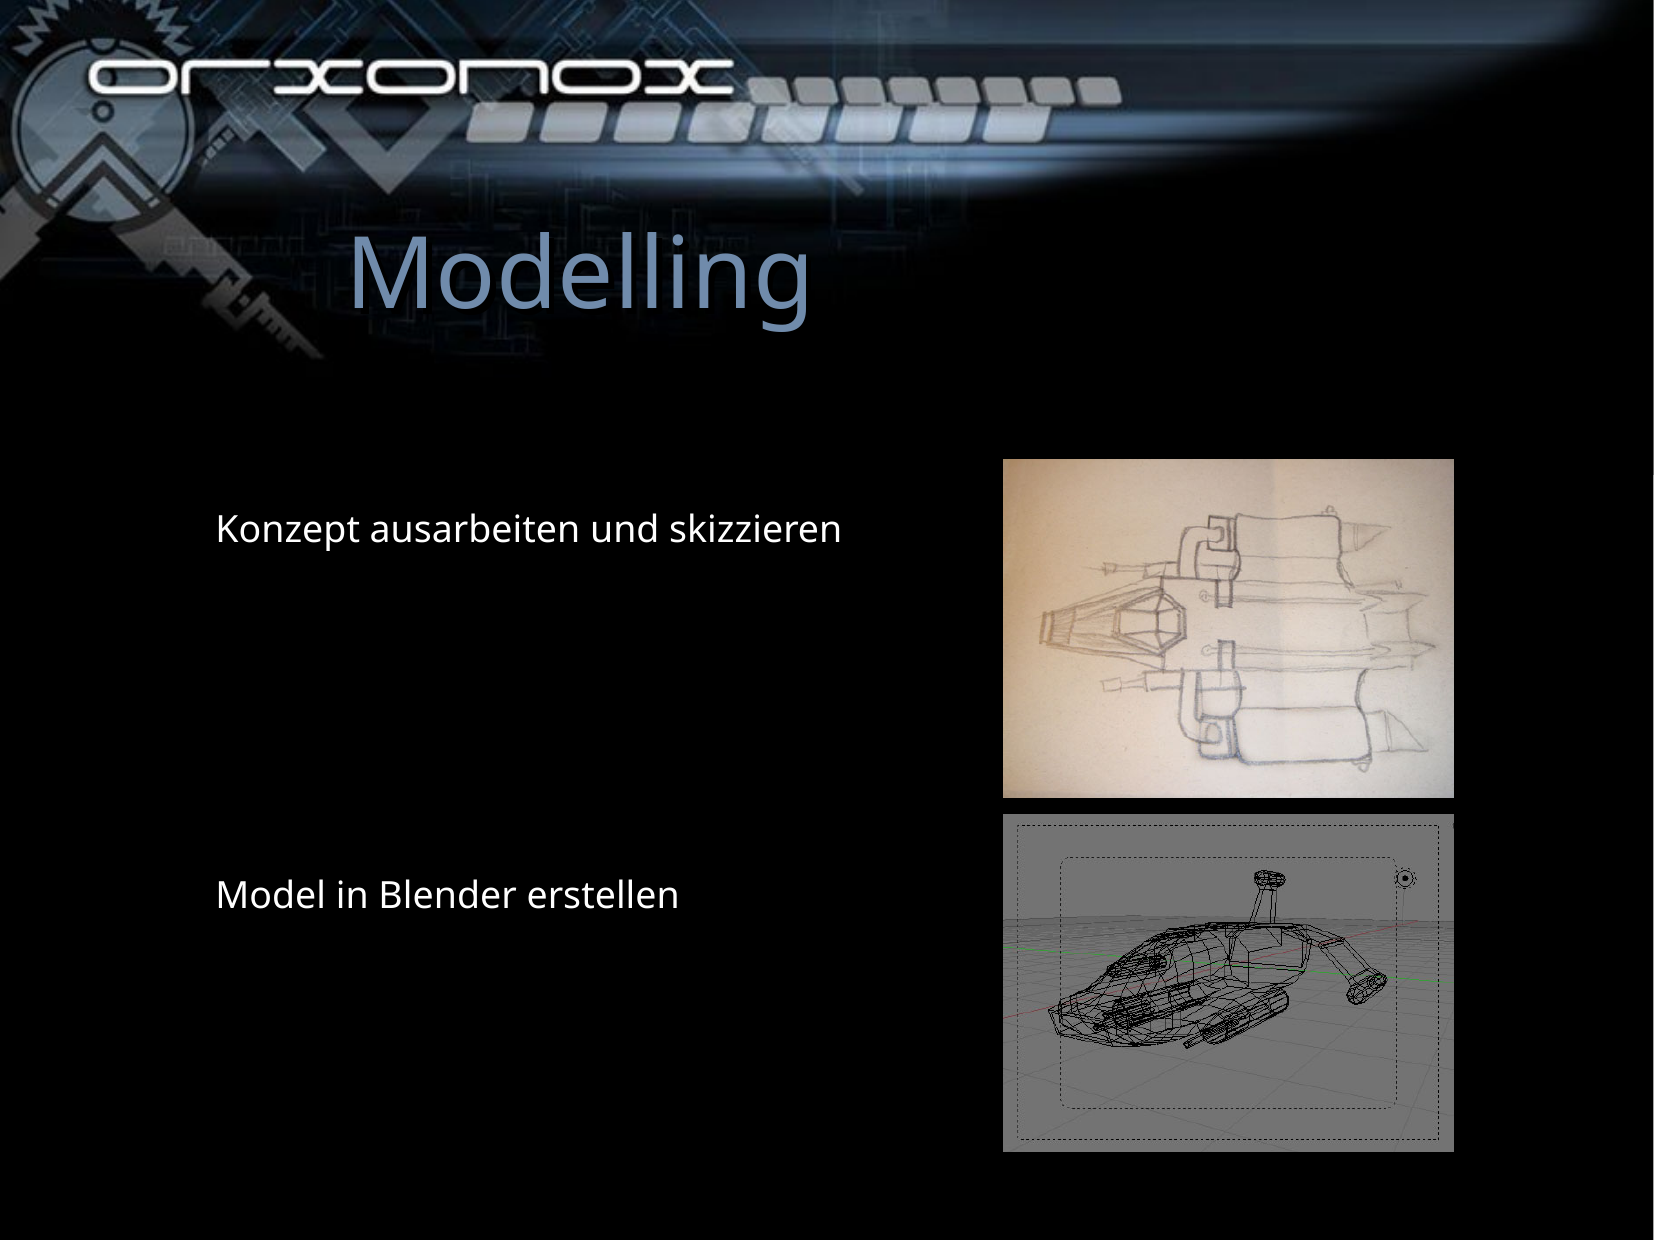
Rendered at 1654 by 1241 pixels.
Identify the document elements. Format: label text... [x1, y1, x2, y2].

list Konzept ausarbeiten und skizzieren [180, 502, 1003, 621]
picture [0, 0, 1654, 798]
text_box Modelling [330, 194, 1306, 326]
picture [1003, 814, 1454, 1152]
list Model in Blender erstellen [180, 868, 1037, 987]
